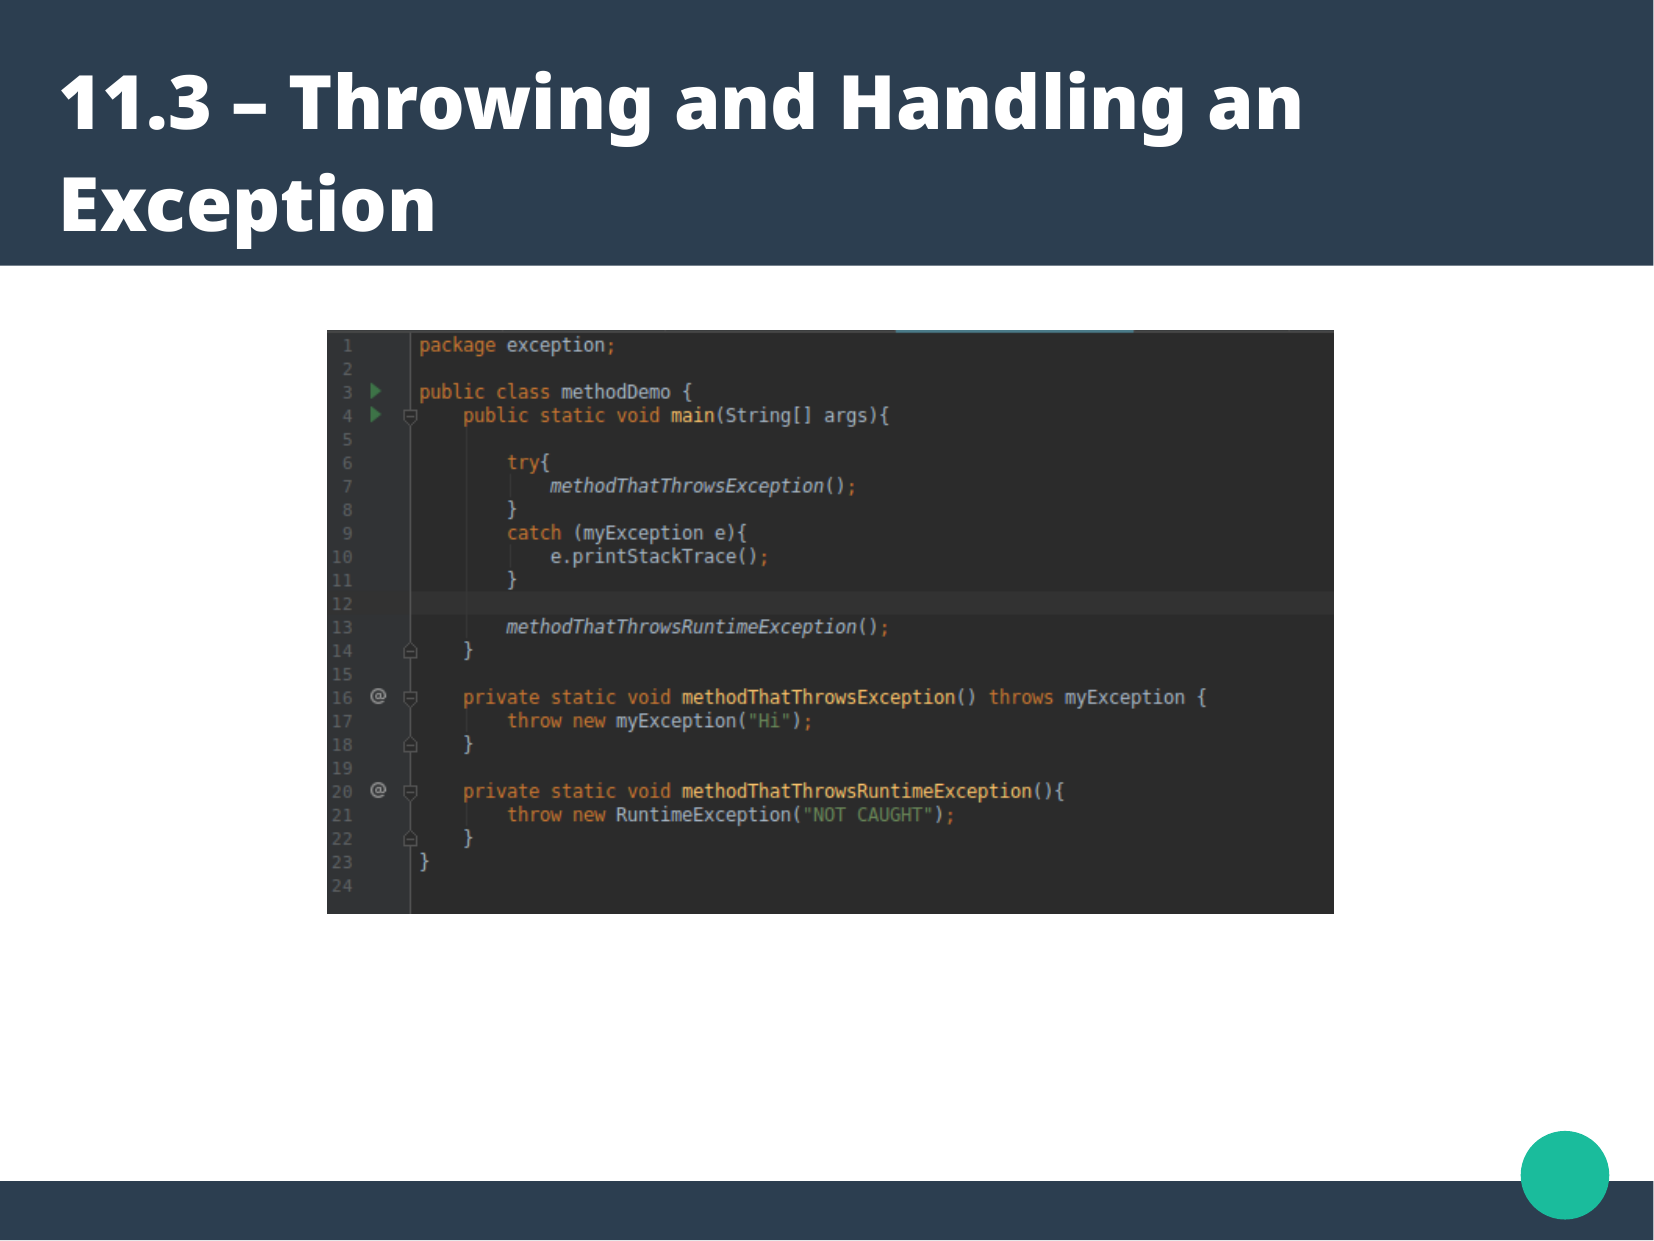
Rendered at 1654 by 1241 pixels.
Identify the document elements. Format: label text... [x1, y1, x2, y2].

picture [327, 330, 1334, 914]
title 11.3 – Throwing and Handling an Exception [59, 49, 1595, 207]
